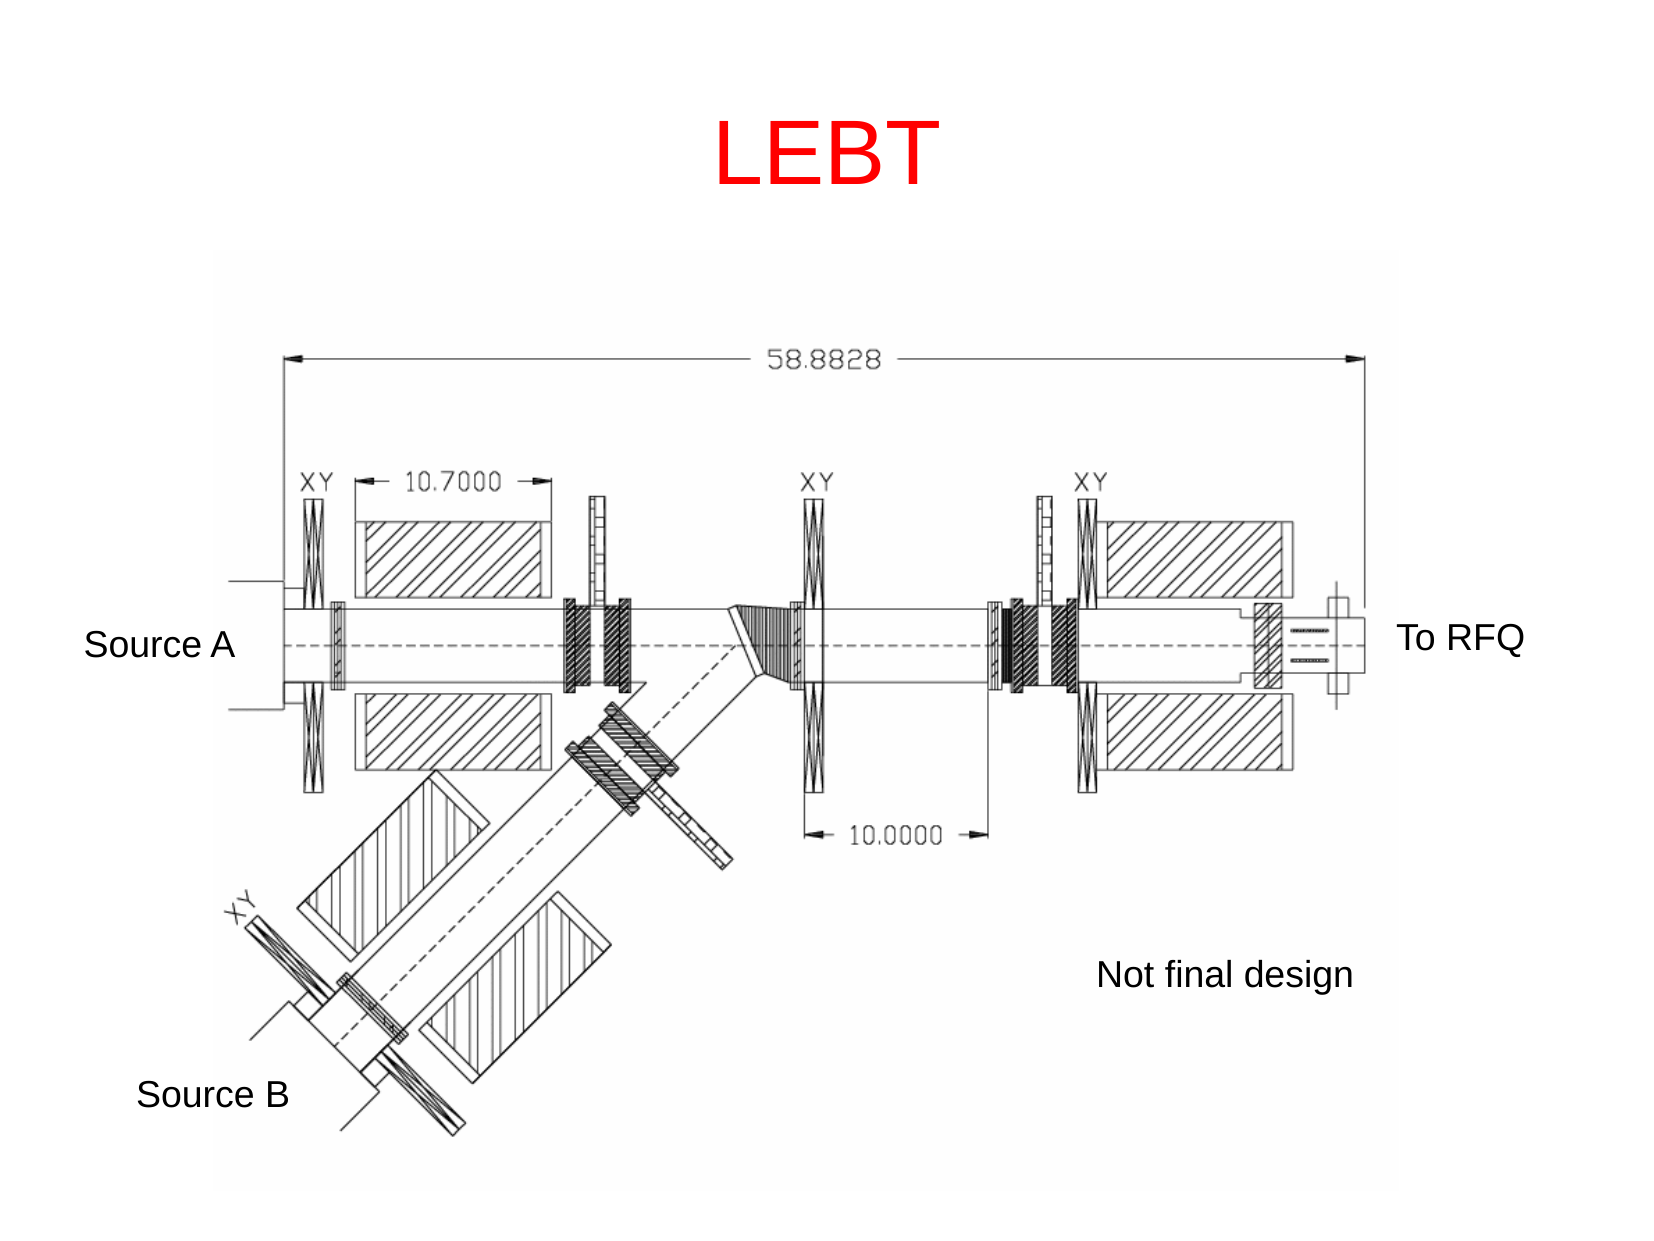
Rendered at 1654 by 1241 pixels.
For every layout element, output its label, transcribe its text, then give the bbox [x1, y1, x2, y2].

picture [213, 257, 1399, 1192]
text_box Source A [67, 615, 256, 675]
text_box Source B [120, 1065, 346, 1125]
text_box Not final design [1080, 945, 1433, 1005]
title LEBT [82, 49, 1571, 257]
text_box To RFQ [1380, 607, 1553, 668]
